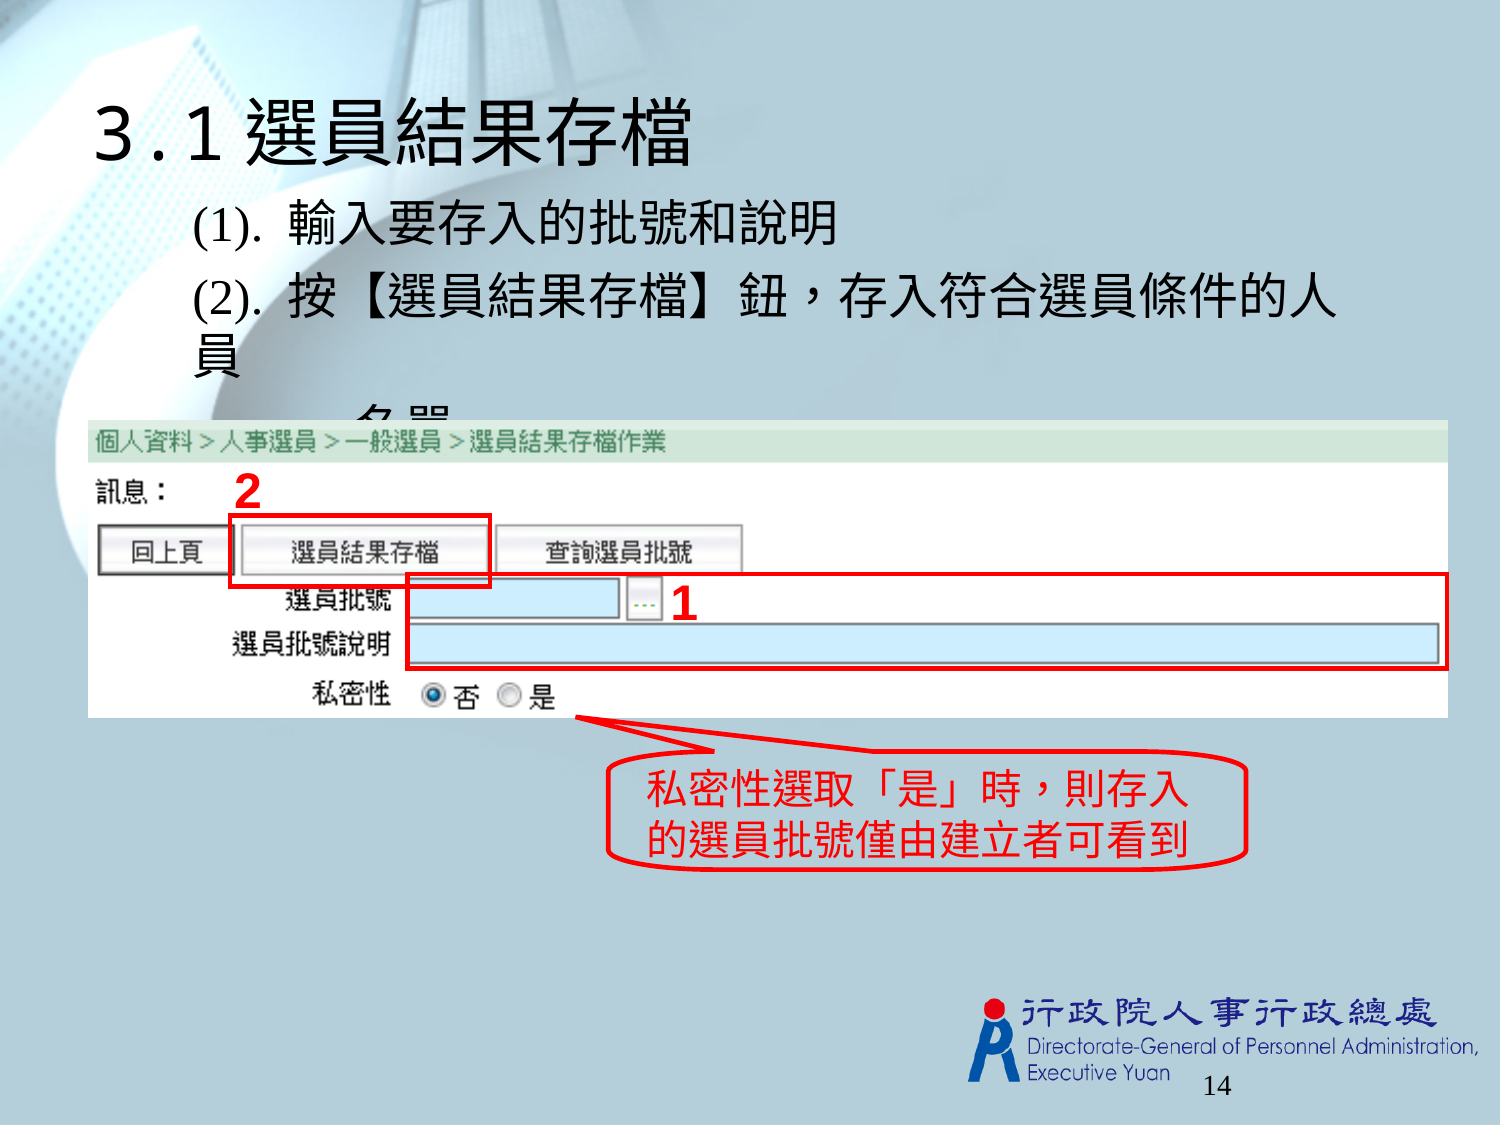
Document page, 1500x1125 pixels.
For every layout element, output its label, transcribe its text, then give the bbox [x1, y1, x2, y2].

text_box 1 [655, 562, 703, 638]
text_box 2 [218, 451, 278, 527]
picture [410, 576, 1445, 666]
text_box (1). 輸入要存入的批號和說明 (2). 按【選員結果存檔】鈕，存入符合選員條件的人員 名單 [65, 184, 1400, 385]
picture [232, 518, 488, 584]
picture [410, 576, 488, 584]
text_box [1187, 1058, 1500, 1125]
picture [88, 420, 1448, 718]
text_box 私密性選取「是」時，則存入的選員批號僅由建立者可看到 [575, 716, 1247, 870]
text_box 3.1選員結果存檔 [77, 78, 1195, 183]
